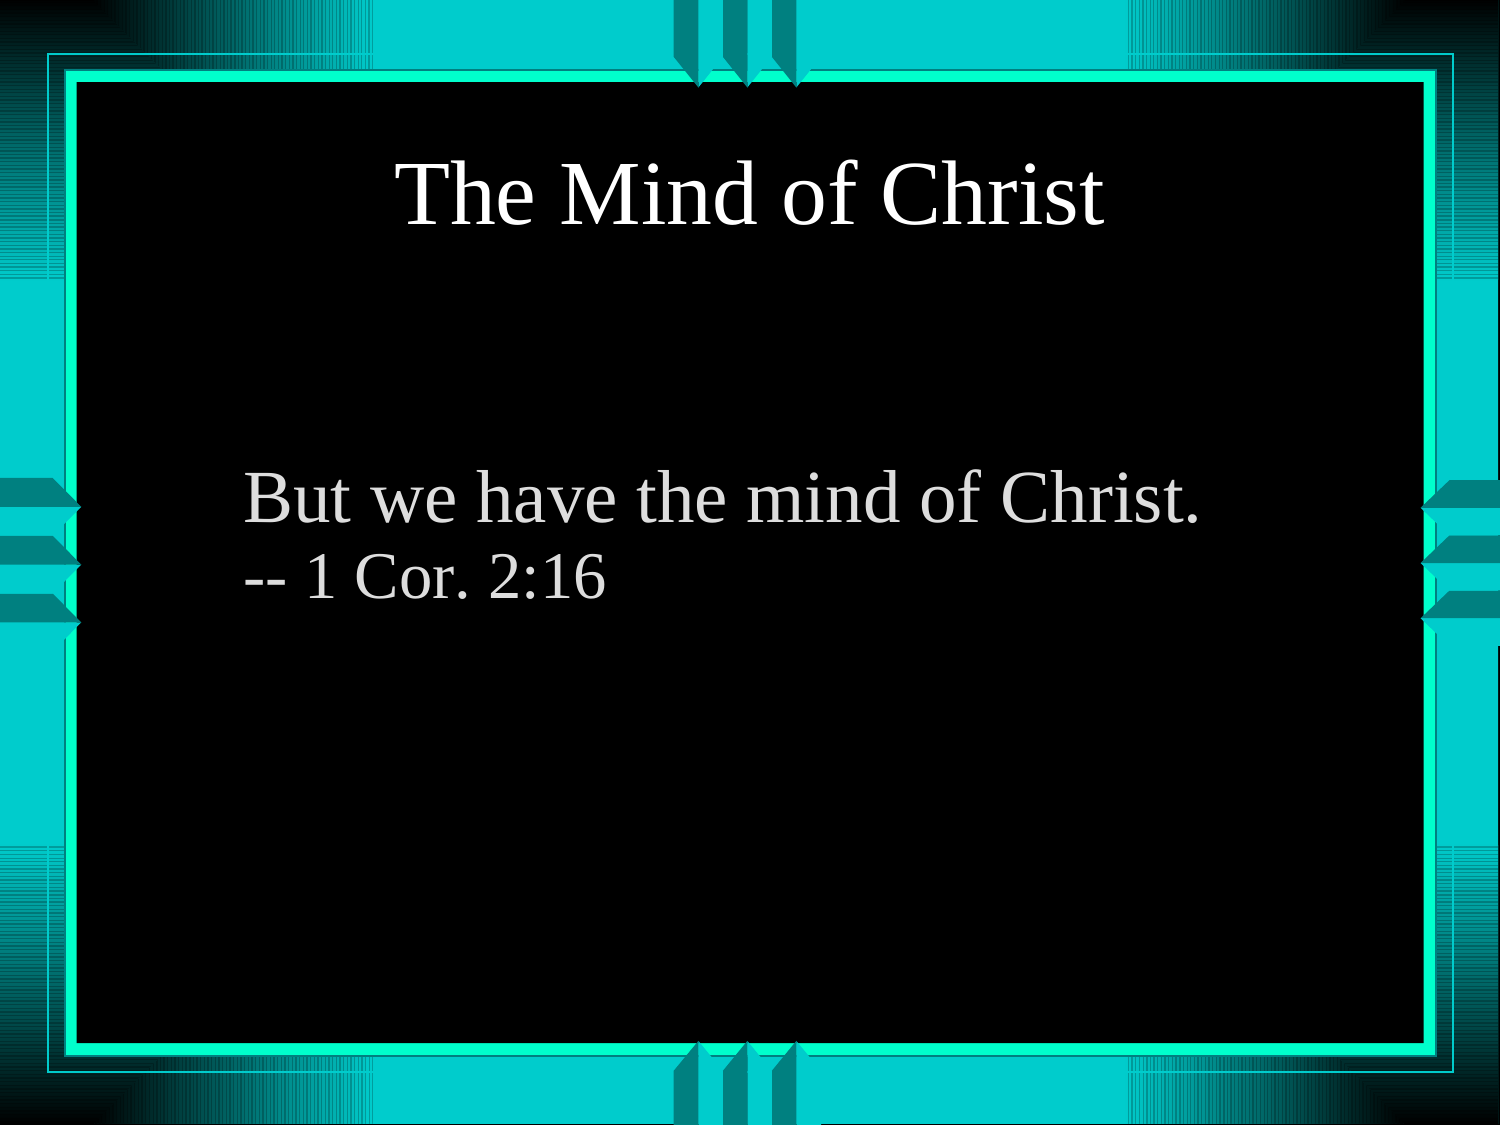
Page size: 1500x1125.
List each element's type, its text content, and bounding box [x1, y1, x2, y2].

text_box But we have the mind of Christ. -- 1 Cor. 2:16 [228, 448, 1242, 621]
title The Mind of Christ [112, 107, 1388, 281]
